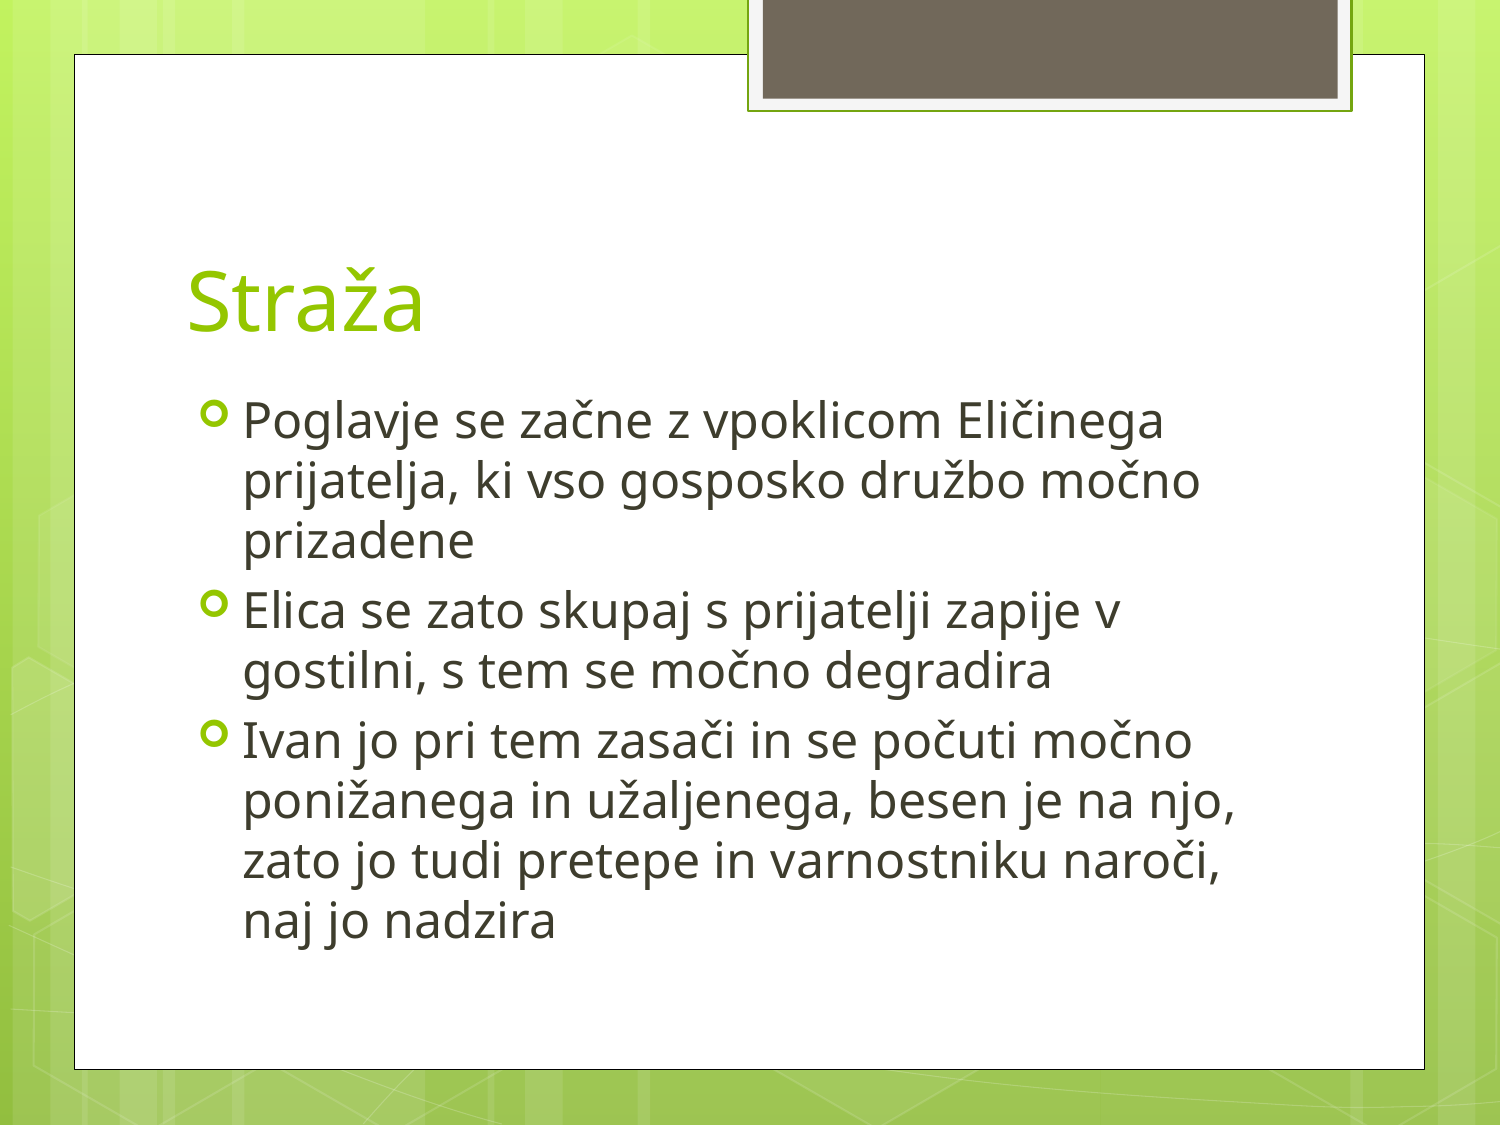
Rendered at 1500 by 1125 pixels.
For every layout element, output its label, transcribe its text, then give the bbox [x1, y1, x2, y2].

title Straža [171, 168, 1324, 356]
list Poglavje se začne z vpoklicom Eličinega prijatelja, ki vso gosposko družbo močno prizadene Elica se zato skupaj s prijatelji zapije v gostilni, s tem se močno degradira Ivan jo pri tem zasači in se počuti močno ponižanega in užaljenega, besen je na njo, zato jo tudi pretepe in varnostniku naroči, naj jo nadzira [171, 381, 1283, 957]
